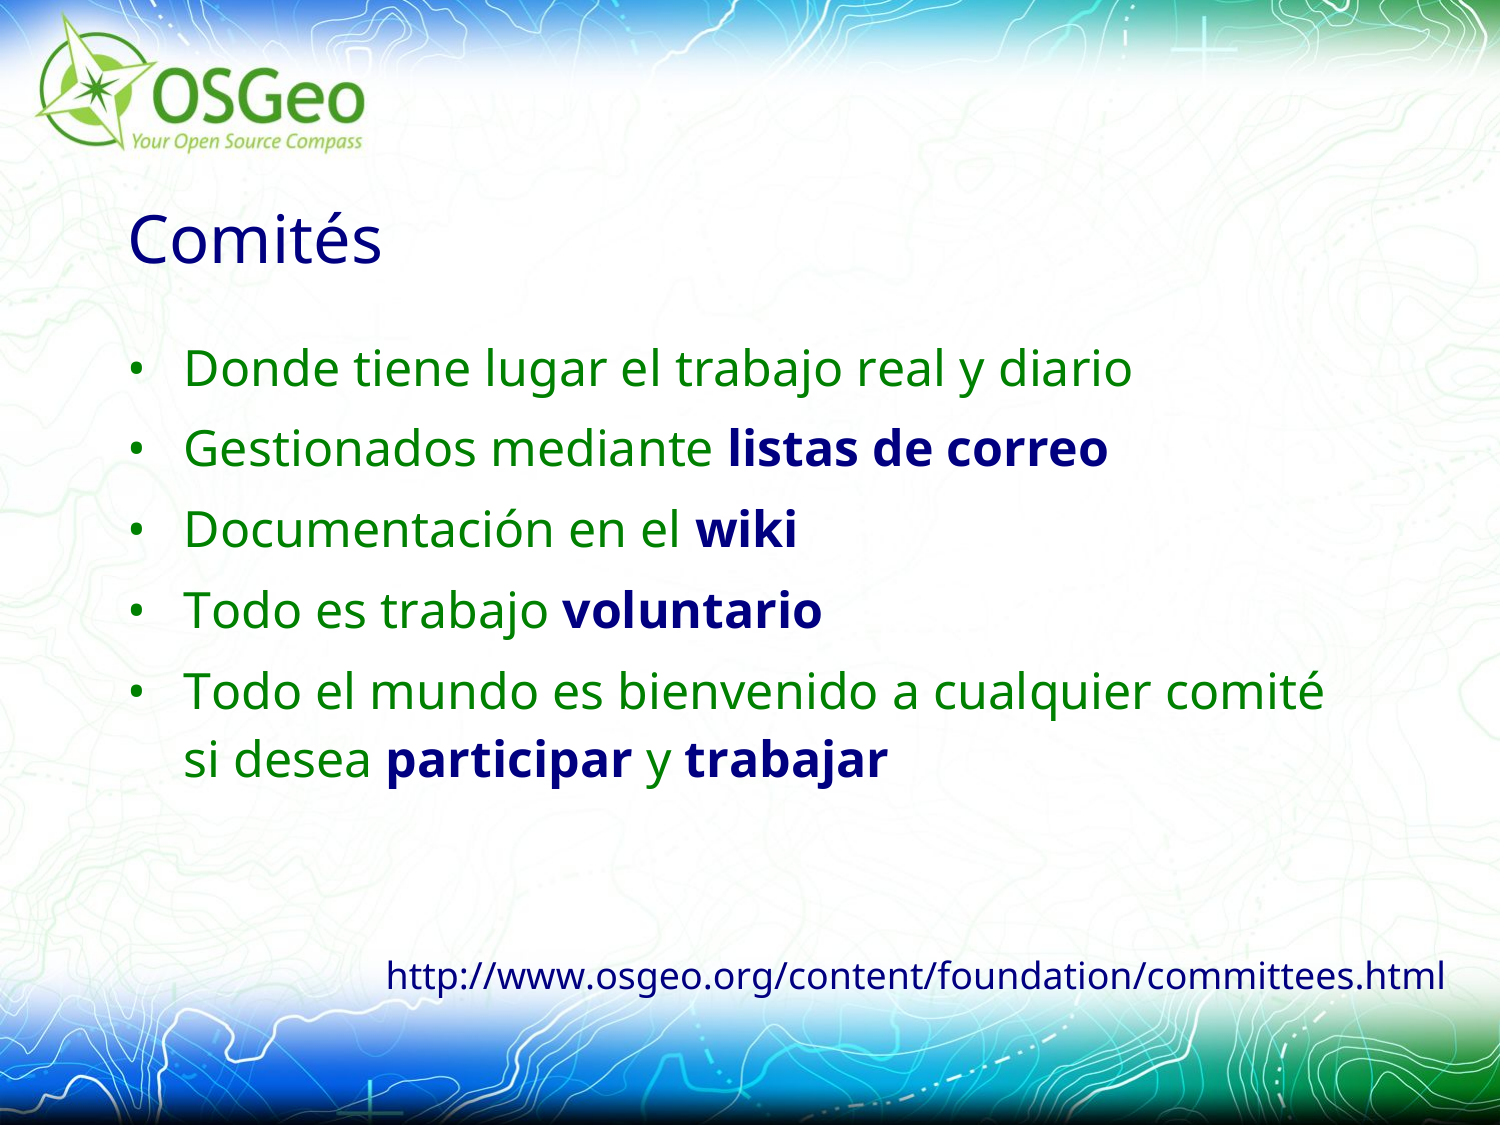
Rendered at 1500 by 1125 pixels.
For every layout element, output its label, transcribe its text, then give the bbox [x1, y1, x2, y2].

picture [0, 0, 1500, 1125]
title Comités [112, 179, 1388, 296]
text_box http://www.osgeo.org/content/foundation/committees.html [280, 944, 1462, 1019]
list Donde tiene lugar el trabajo real y diario Gestionados mediante listas de correo Documentación en el wiki Todo es trabajo voluntario Todo el mundo es bienvenido a cualquier comité si desea participar y trabajar [112, 324, 1388, 1068]
